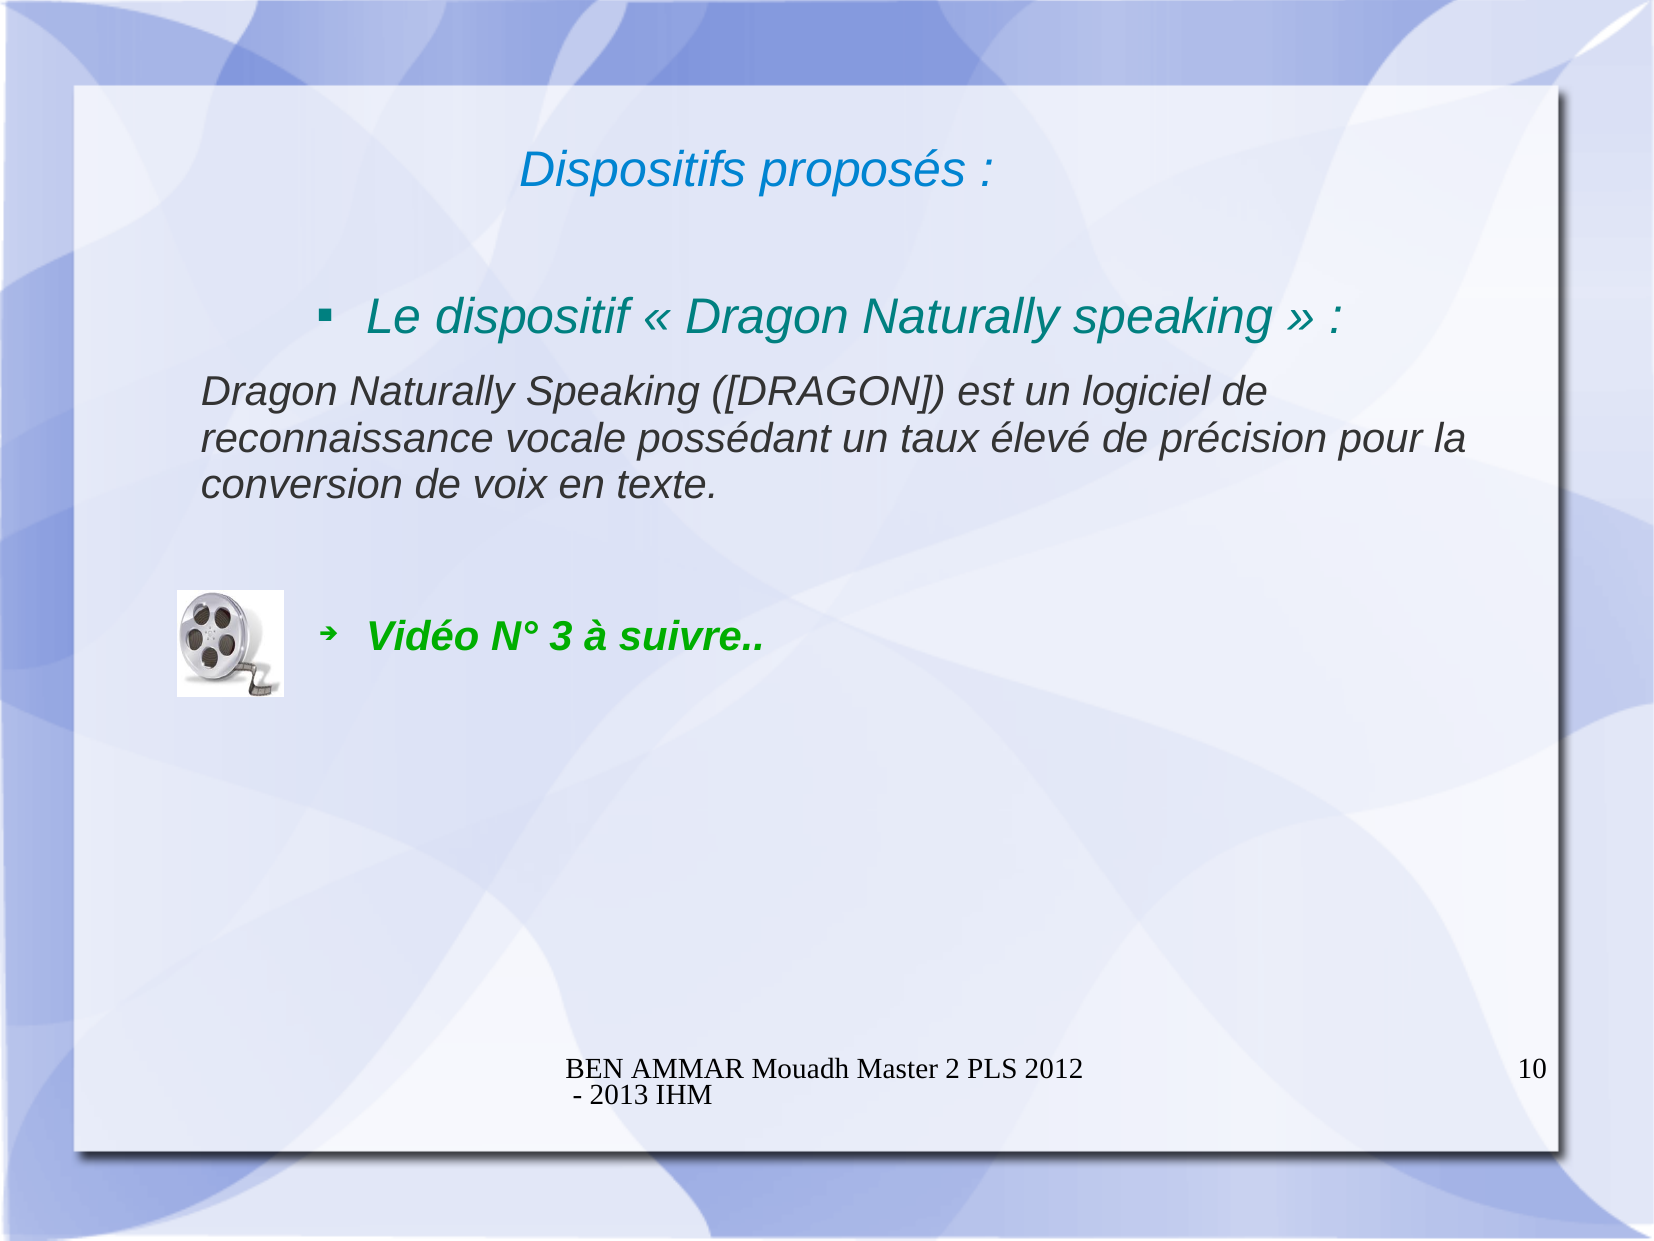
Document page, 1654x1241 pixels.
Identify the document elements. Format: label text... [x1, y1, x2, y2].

list Dispositifs proposés : Le dispositif « Dragon Naturally speaking » : Dragon Naturally Speaking ([DRAGON]) est un logiciel de reconnaissance vocale possédant un taux élevé de précision pour la conversion de voix en texte. Vidéo N° 3 à suivre.. [129, 141, 1489, 1054]
picture [0, 0, 1654, 1241]
